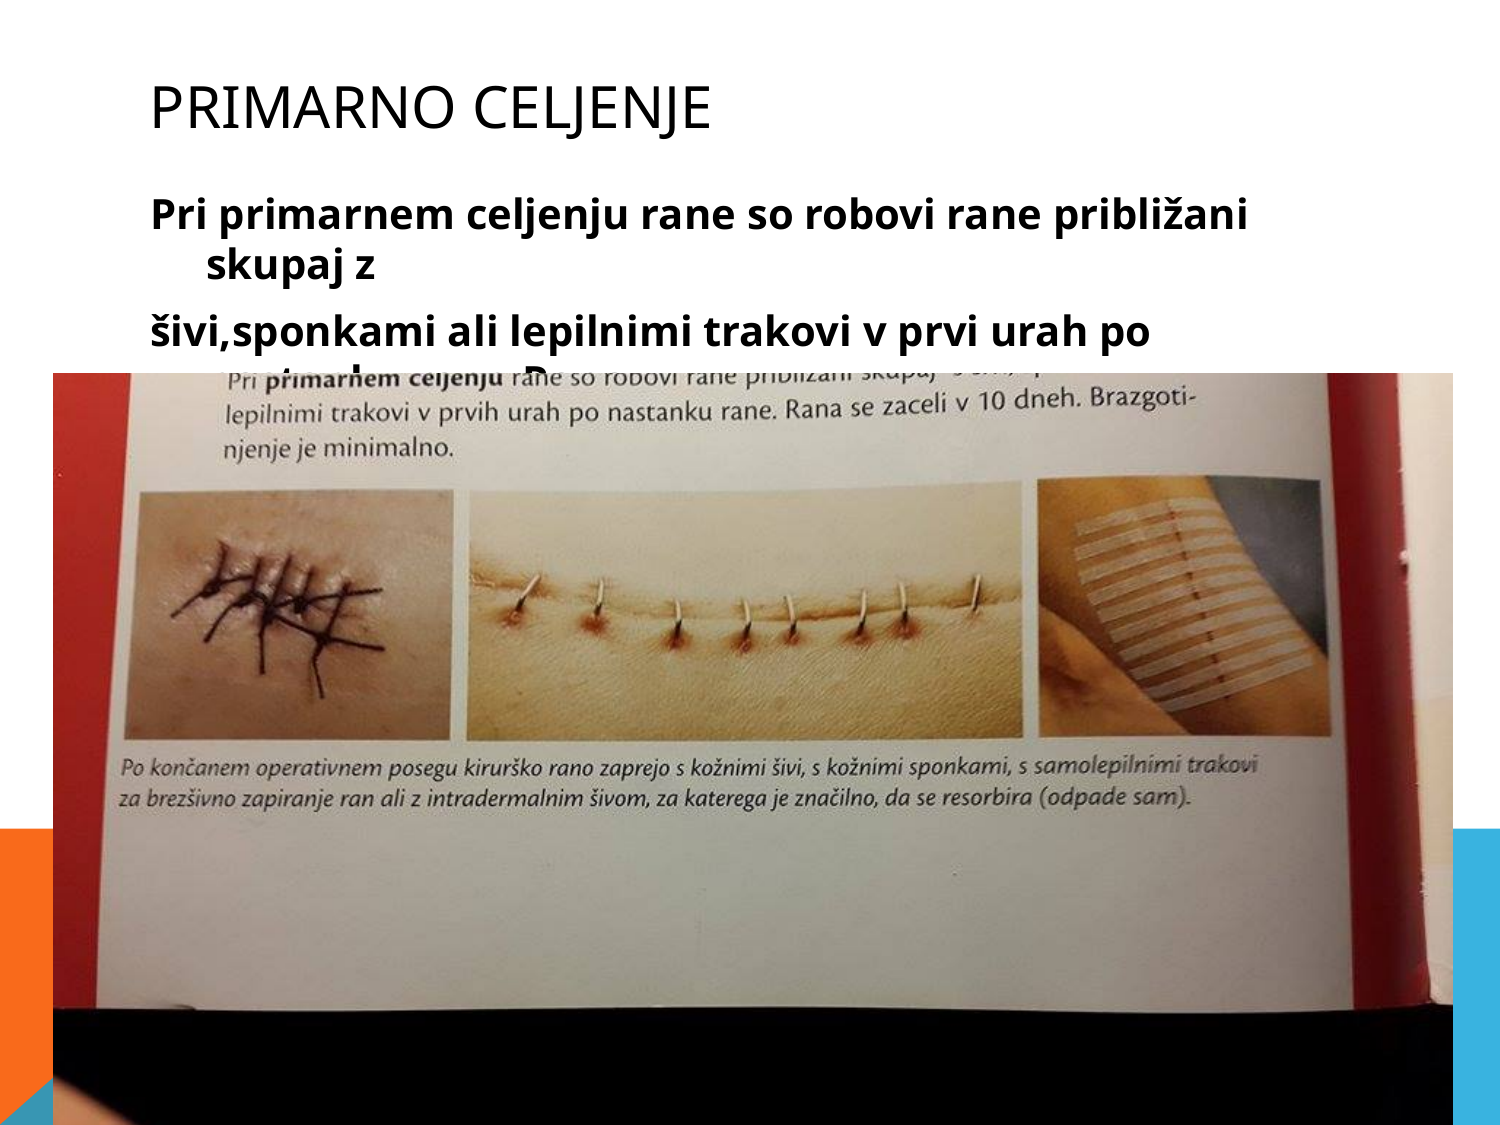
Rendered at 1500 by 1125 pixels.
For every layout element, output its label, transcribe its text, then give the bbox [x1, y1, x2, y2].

list Pri primarnem celjenju rane so robovi rane približani skupaj z šivi,sponkami ali lepilnimi trakovi v prvi urah po nastanku rane.Rana se zaceli v 10 dneh. Brazgotinjenje je minimalno. [134, 180, 1369, 373]
title PRIMARNO CELJENJE [134, 59, 1369, 150]
picture [53, 373, 1453, 1125]
